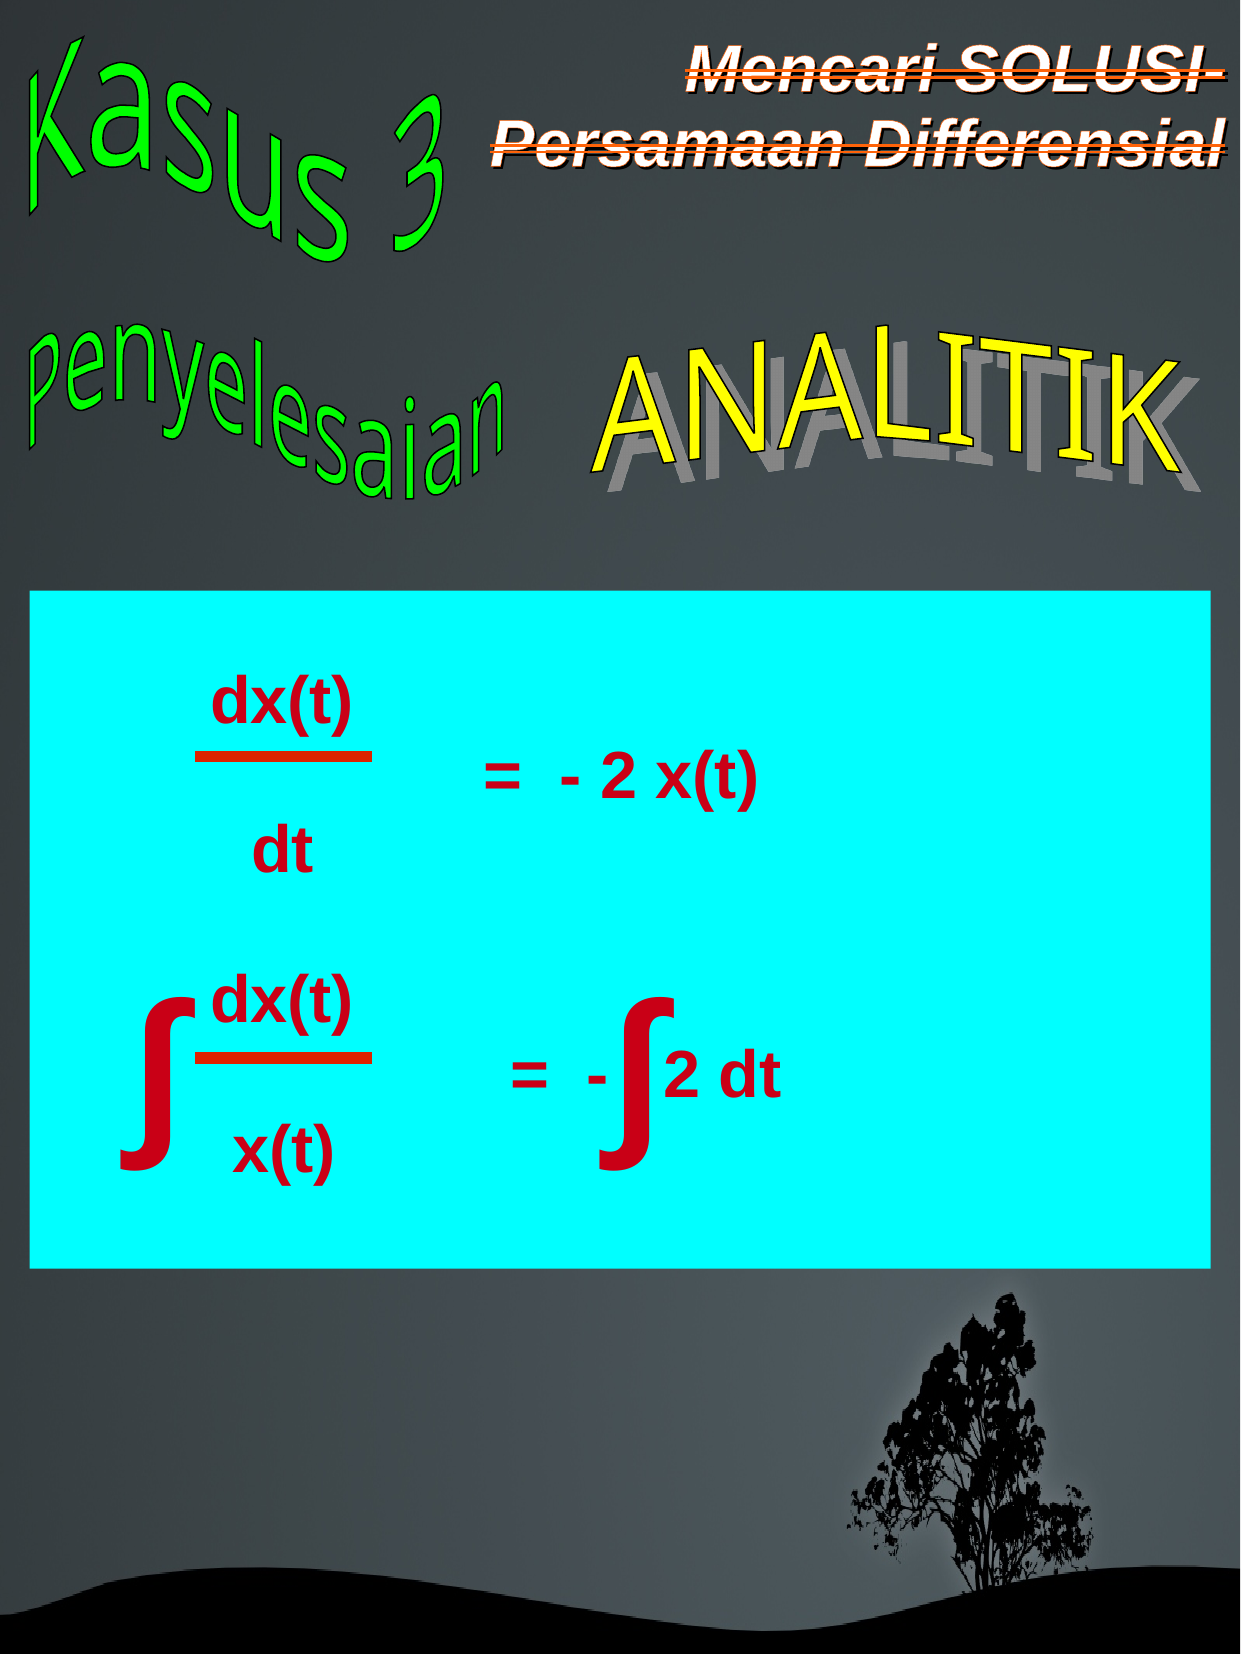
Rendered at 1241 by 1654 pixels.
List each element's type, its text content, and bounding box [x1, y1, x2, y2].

text_box ∫ [118, 956, 178, 1177]
text_box ANALITIK [1111, 353, 1182, 473]
text_box ANALITIK [876, 325, 930, 441]
text_box Kasus 3 [29, 36, 85, 216]
text_box Penyelesaian [405, 424, 414, 499]
text_box Penyelesaian [29, 333, 60, 450]
text_box Penyelesaian [354, 420, 392, 499]
text_box ∫ [596, 956, 656, 1177]
text_box Kasus 3 [90, 62, 150, 171]
text_box Penyelesaian [67, 331, 104, 411]
text_box Penyelesaian [472, 381, 502, 476]
text_box dx(t) = - 2 x(t) dt dx(t) = - 2 dt x(t) [29, 590, 1211, 1269]
text_box Penyelesaian [316, 405, 347, 485]
text_box Penyelesaian [161, 329, 205, 440]
text_box ANALITIK [777, 332, 863, 449]
text_box Penyelesaian [115, 324, 155, 403]
text_box Kasus 3 [227, 108, 281, 242]
text_box Penyelesaian [272, 385, 309, 468]
text_box ANALITIK [590, 355, 676, 473]
text_box Penyelesaian [208, 352, 245, 435]
text_box ANALITIK [688, 340, 765, 461]
text_box Kasus 3 [394, 189, 443, 252]
text_box ANALITIK [938, 331, 974, 447]
text_box Penyelesaian [424, 413, 461, 495]
text_box ANALITIK [979, 336, 1052, 453]
text_box Mencari SOLUSI-Persamaan Differensial [354, 23, 1241, 189]
text_box ANALITIK [1058, 346, 1093, 462]
text_box Kasus 3 [166, 81, 213, 193]
picture [0, 0, 1241, 1654]
text_box Penyelesaian [254, 338, 262, 448]
text_box Kasus 3 [297, 154, 348, 262]
